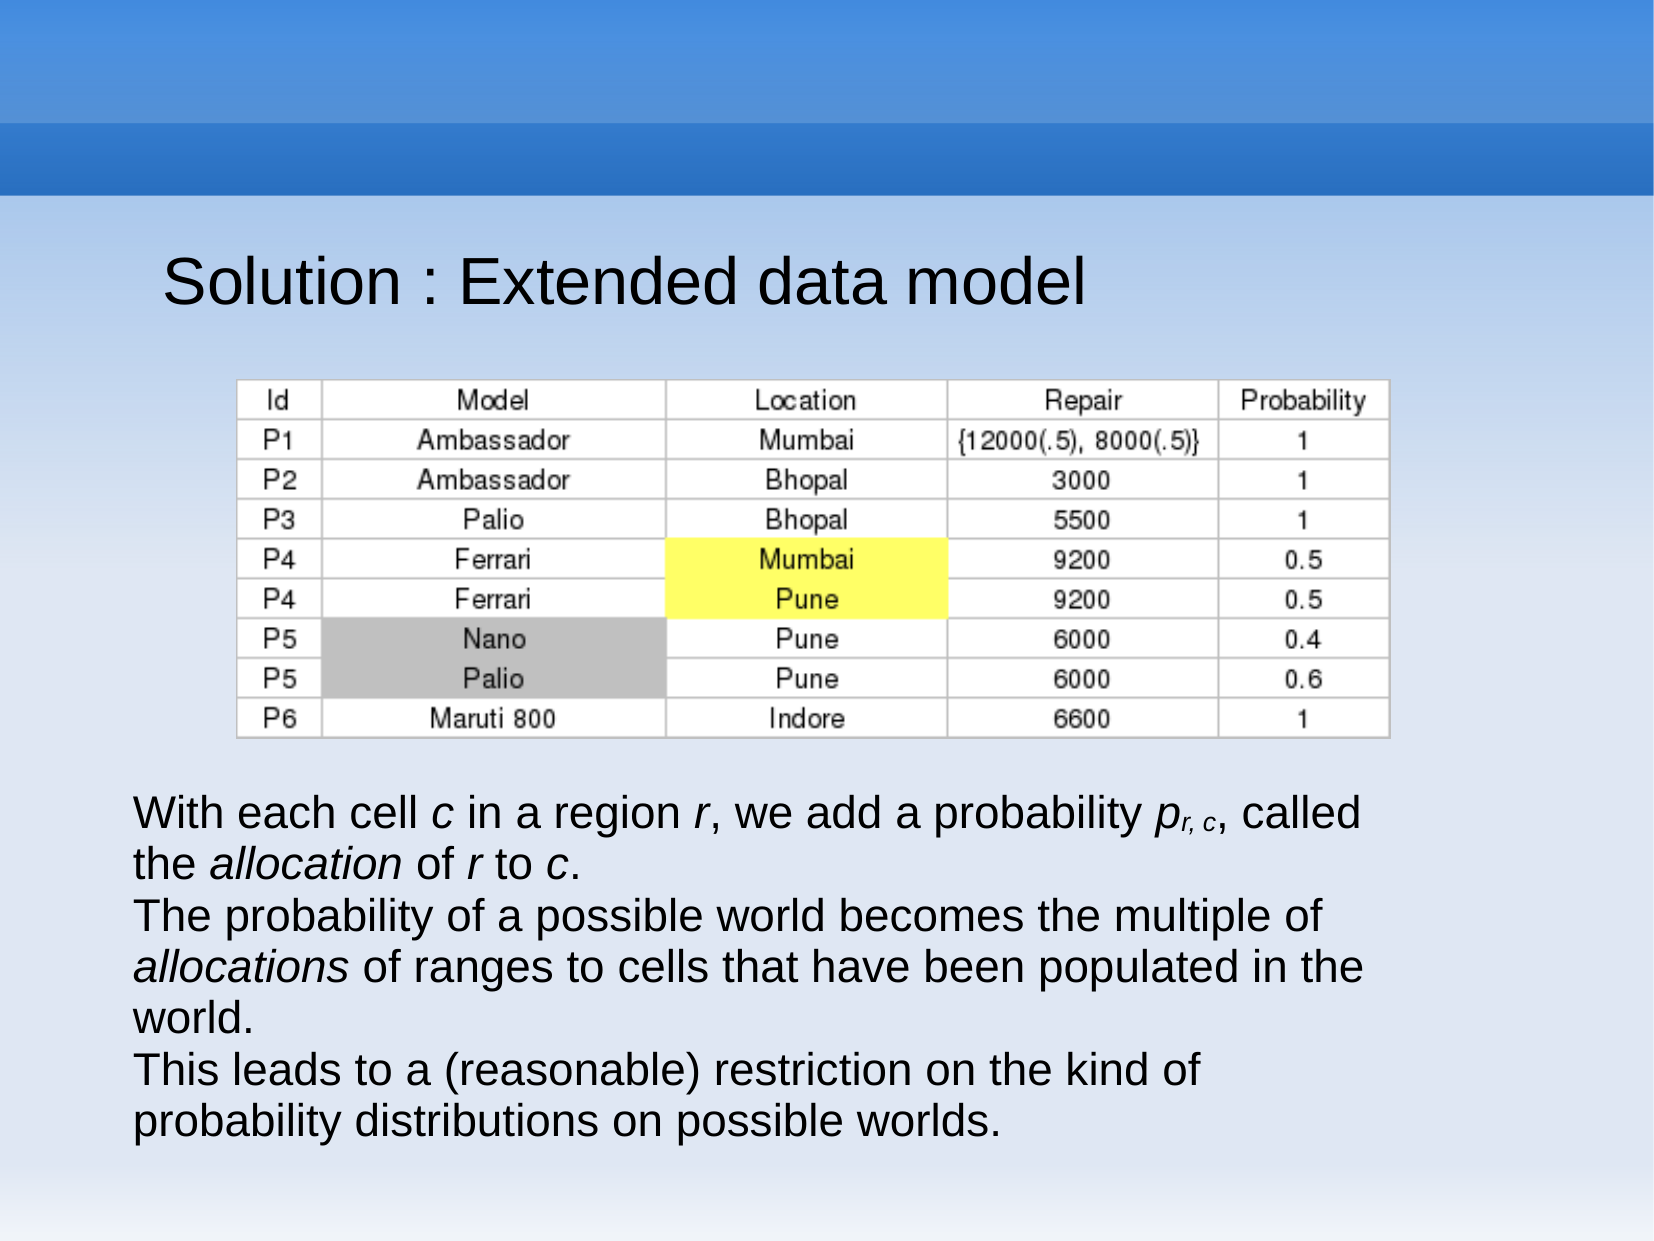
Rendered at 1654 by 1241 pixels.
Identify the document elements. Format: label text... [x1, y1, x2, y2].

text_box Solution : Extended data model [147, 236, 1536, 384]
picture [0, 0, 1654, 1241]
text_box With each cell c in a region r, we add a probability pr, c, called the allocation of r to c. The probability of a possible world becomes the multiple of allocations of ranges to cells that have been populated in the world. This leads to a (reasonable) restriction on the kind of probability distributions on possible worlds. [118, 779, 1388, 1211]
